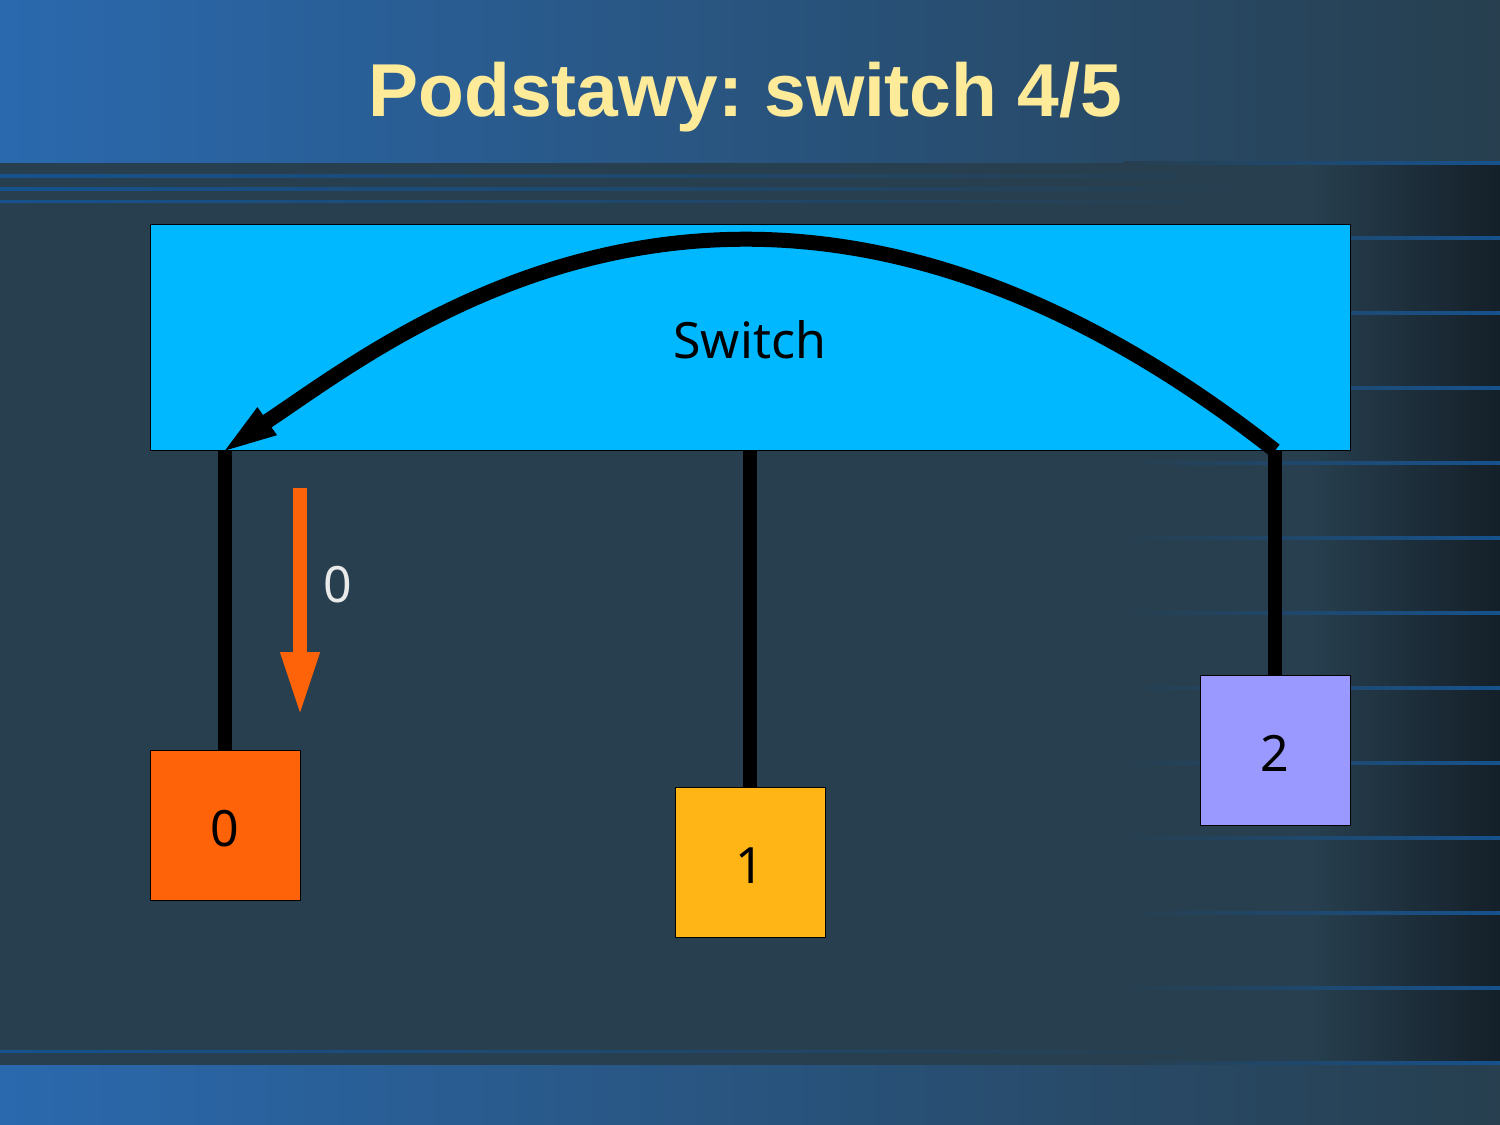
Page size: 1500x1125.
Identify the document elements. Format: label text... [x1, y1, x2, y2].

text_box Switch [231, 247, 1262, 451]
text_box 2 [1200, 675, 1351, 826]
text_box 0 [150, 750, 301, 901]
text_box 0 [300, 487, 376, 676]
text_box 1 [675, 787, 826, 938]
title Podstawy: switch 4/5 [83, 24, 1409, 151]
text_box Switch [150, 224, 1351, 451]
